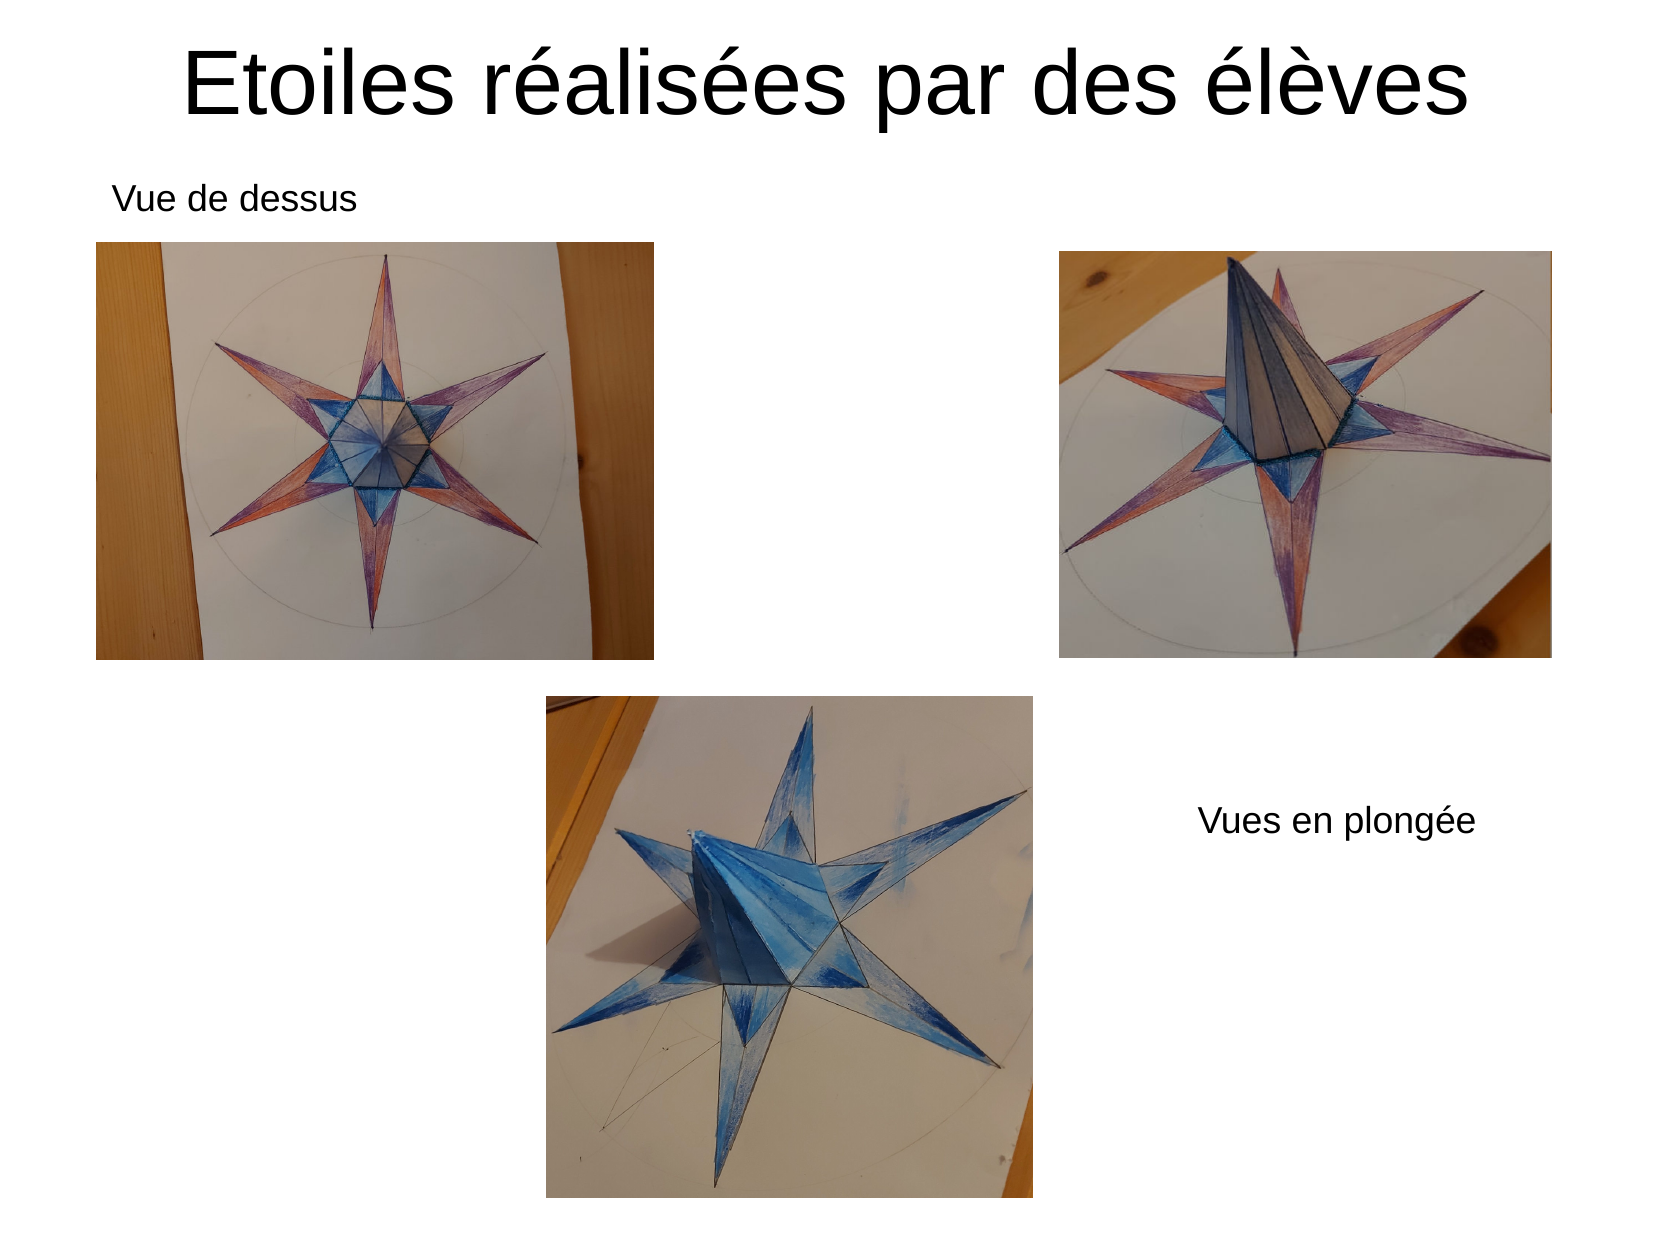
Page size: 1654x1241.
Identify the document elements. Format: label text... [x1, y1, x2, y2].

text_box Vues en plongée [1182, 792, 1519, 849]
picture [1059, 251, 1552, 658]
text_box Vue de dessus [96, 170, 433, 243]
picture [546, 696, 1033, 1198]
picture [96, 242, 654, 660]
title Etoiles réalisées par des élèves [82, 23, 1571, 143]
